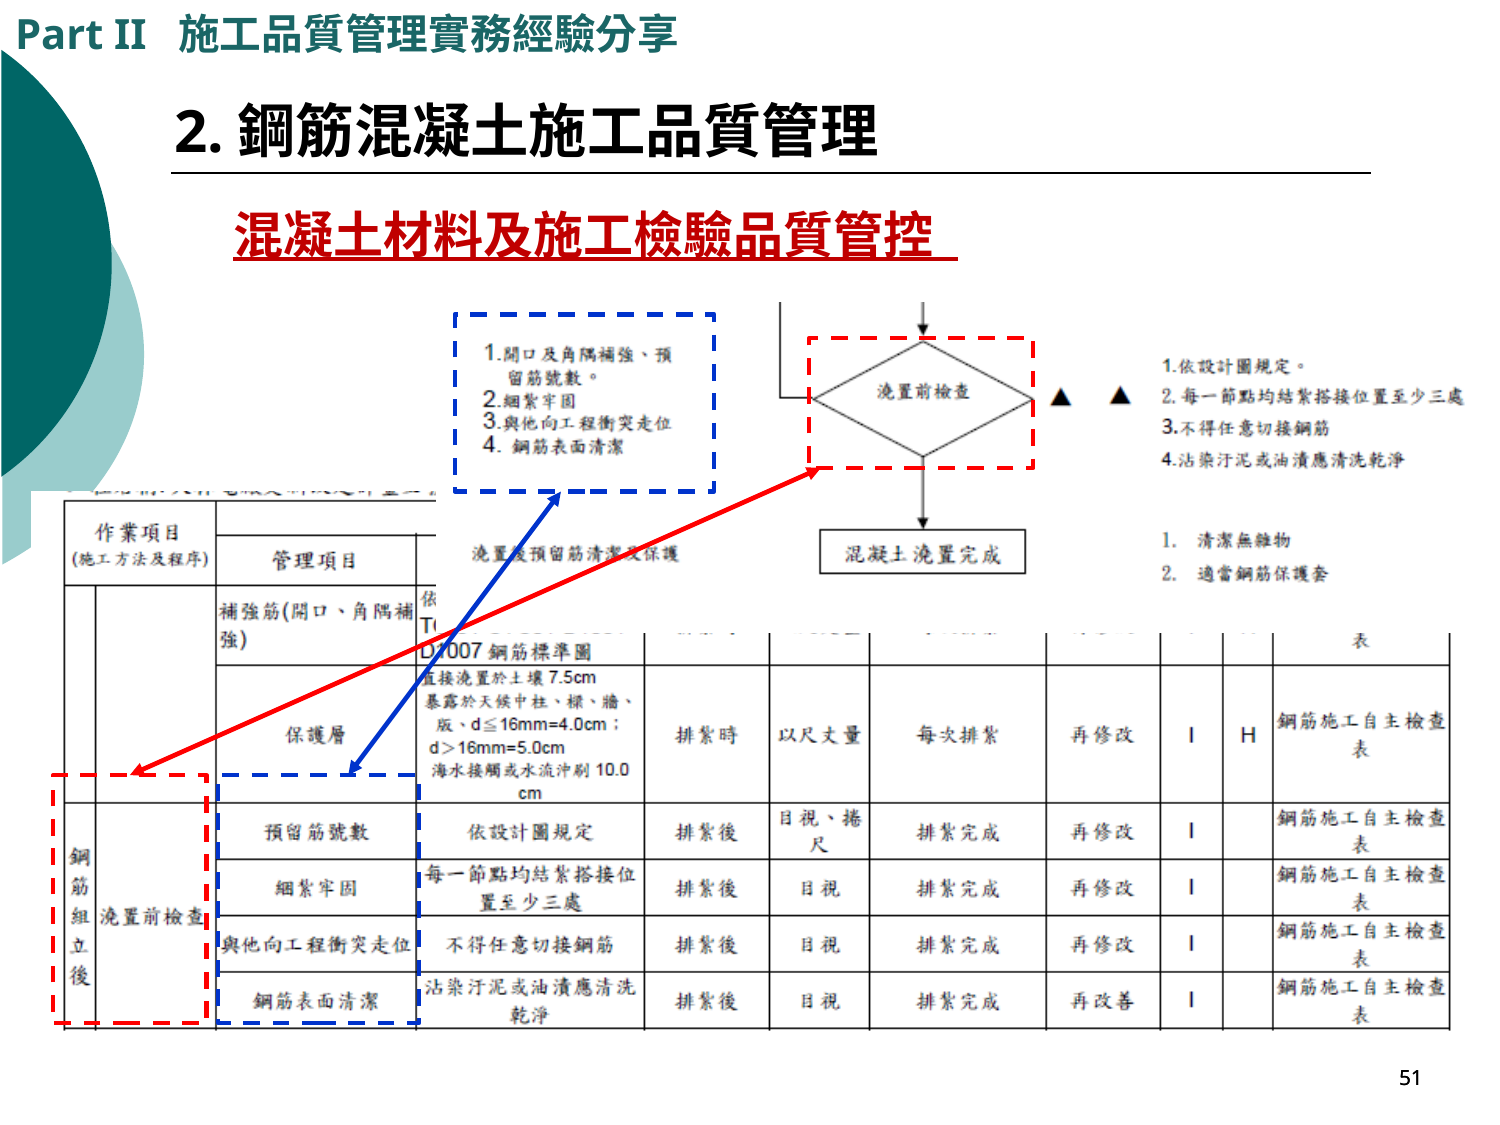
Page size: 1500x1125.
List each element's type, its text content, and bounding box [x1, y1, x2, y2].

picture [31, 302, 1500, 1045]
text_box Part II 施工品質管理實務經驗分享 [0, 0, 727, 67]
text_box 混凝土材料及施工檢驗品質管控 [218, 196, 1034, 272]
text_box 2.鋼筋混凝土施工品質管理 [159, 78, 1376, 181]
